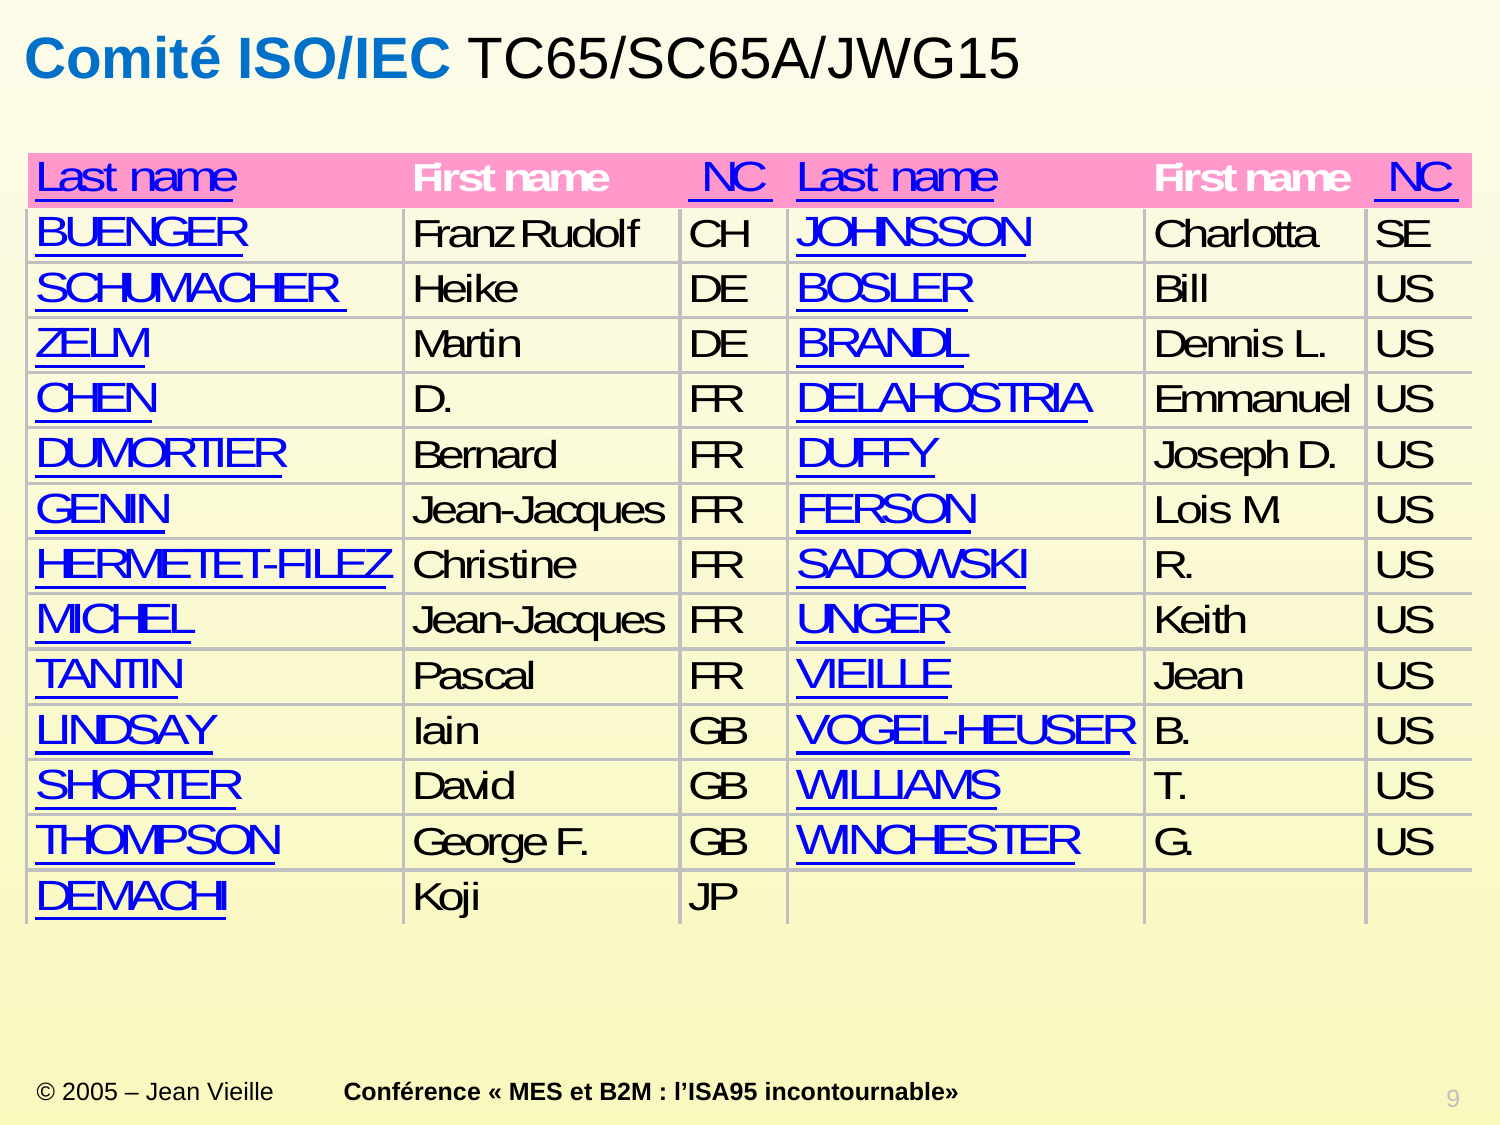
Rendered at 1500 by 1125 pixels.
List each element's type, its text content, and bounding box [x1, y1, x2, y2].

chart [24, 149, 1476, 928]
title Comité ISO/IEC TC65/SC65A/JWG15 [9, 12, 1476, 151]
